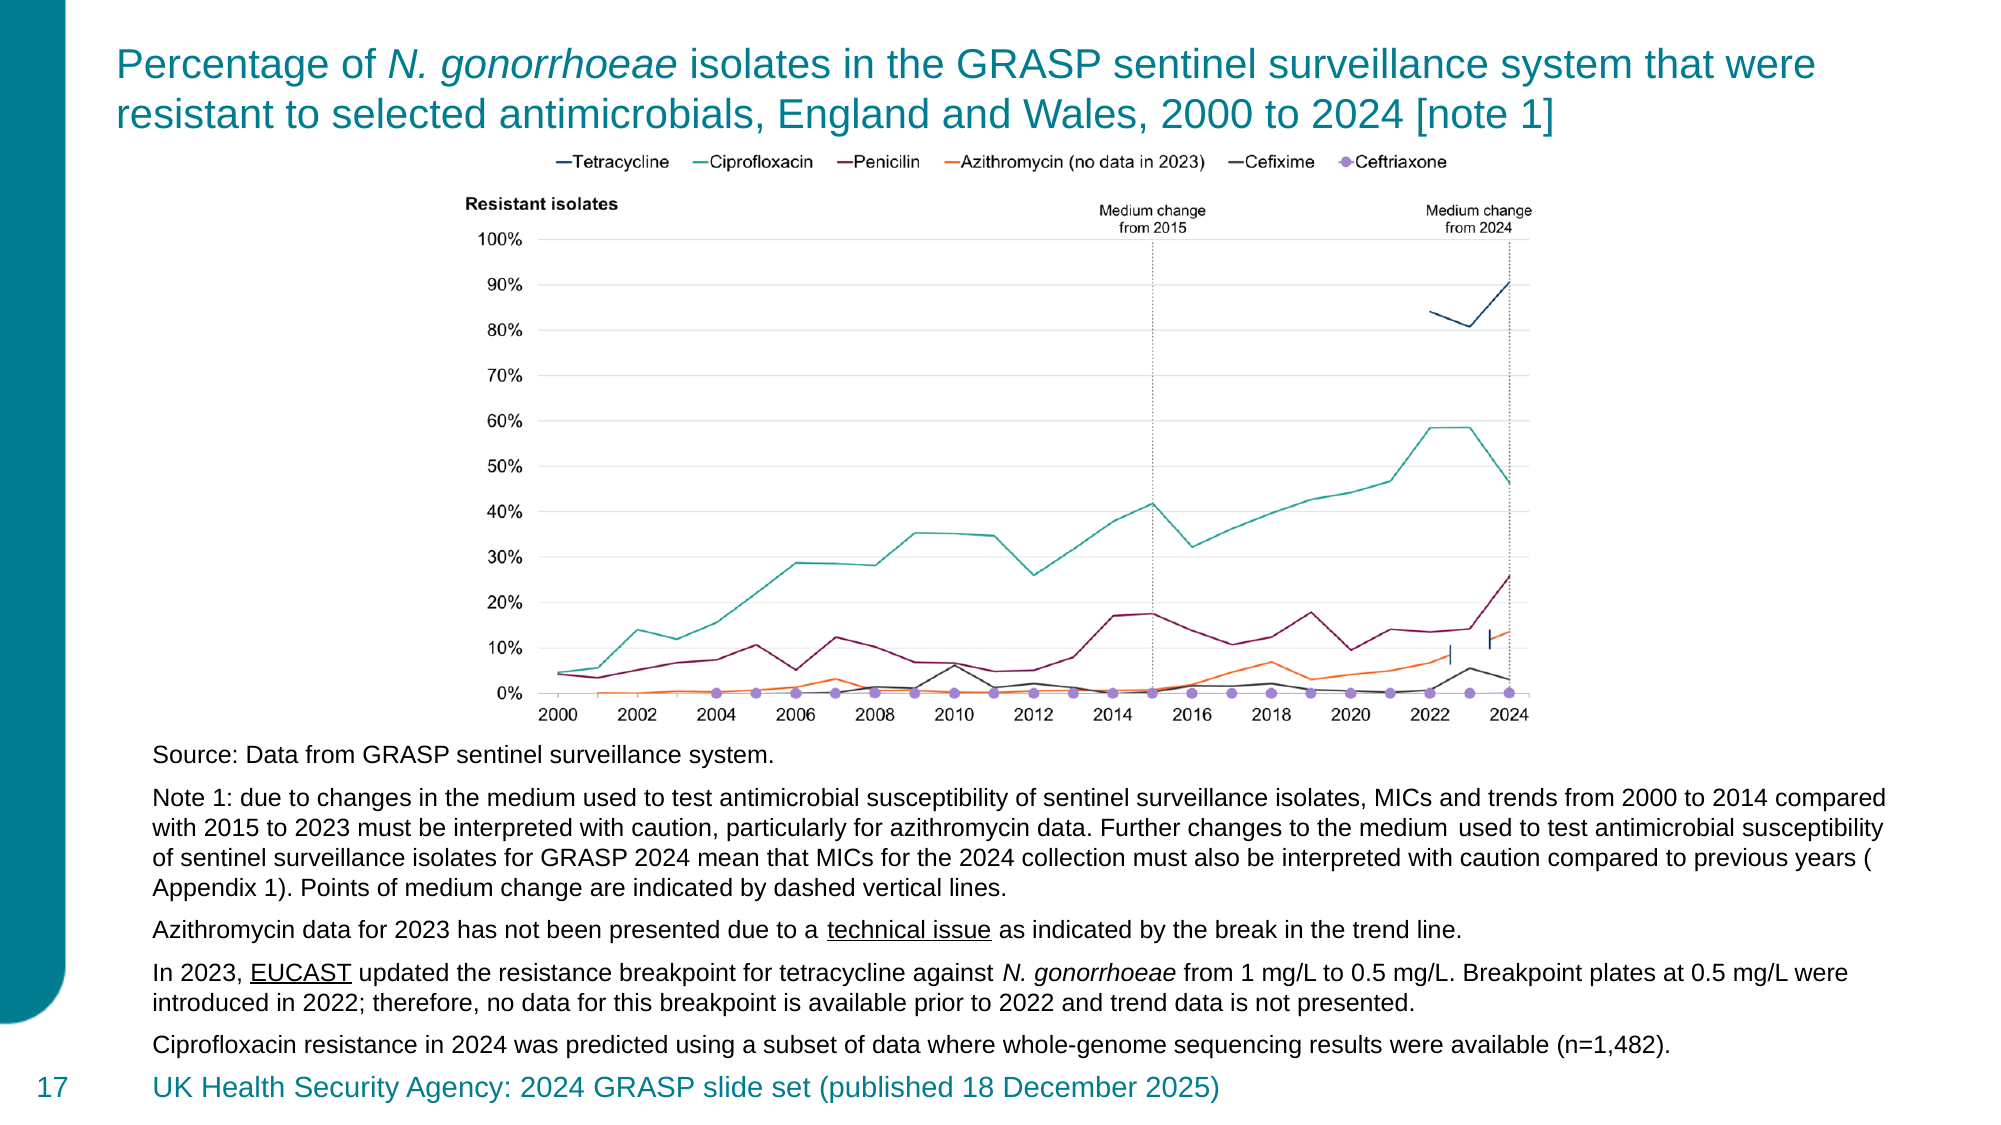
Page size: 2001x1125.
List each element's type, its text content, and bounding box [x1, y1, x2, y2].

title Percentage of N. gonorrhoeae isolates in the GRASP sentinel surveillance system that were resistant to selected antimicrobials, England and Wales, 2000 to 2024 [note 1] [101, 29, 1926, 146]
text_box [21, 1056, 120, 1117]
text_box Source: Data from GRASP sentinel surveillance system. Note 1: due to changes in the medium used to test antimicrobial susceptibility of sentinel surveillance isolates, MICs and trends from 2000 to 2014 compared with 2015 to 2023 must be interpreted with caution, particularly for azithromycin data. Further changes to the medium used to test antimicrobial susceptibility of sentinel surveillance isolates for GRASP 2024 mean that MICs for the 2024 collection must also be interpreted with caution compared to previous years (Appendix 1). Points of medium change are indicated by dashed vertical lines. Azithromycin data for 2023 has not been presented due to a technical issue as indicated by the break in the trend line. In 2023, EUCAST updated the resistance breakpoint for tetracycline against N. gonorrhoeae from 1 mg/L to 0.5 mg/L. Breakpoint plates at 0.5 mg/L were introduced in 2022; therefore, no data for this breakpoint is available prior to 2022 and trend data is not presented. Ciprofloxacin resistance in 2024 was predicted using a subset of data where whole-genome sequencing results were available (n=1,482). [137, 731, 1926, 1070]
picture [459, 145, 1541, 731]
text_box UK Health Security Agency: 2024 GRASP slide set (published 18 December 2025) [137, 1056, 1780, 1116]
